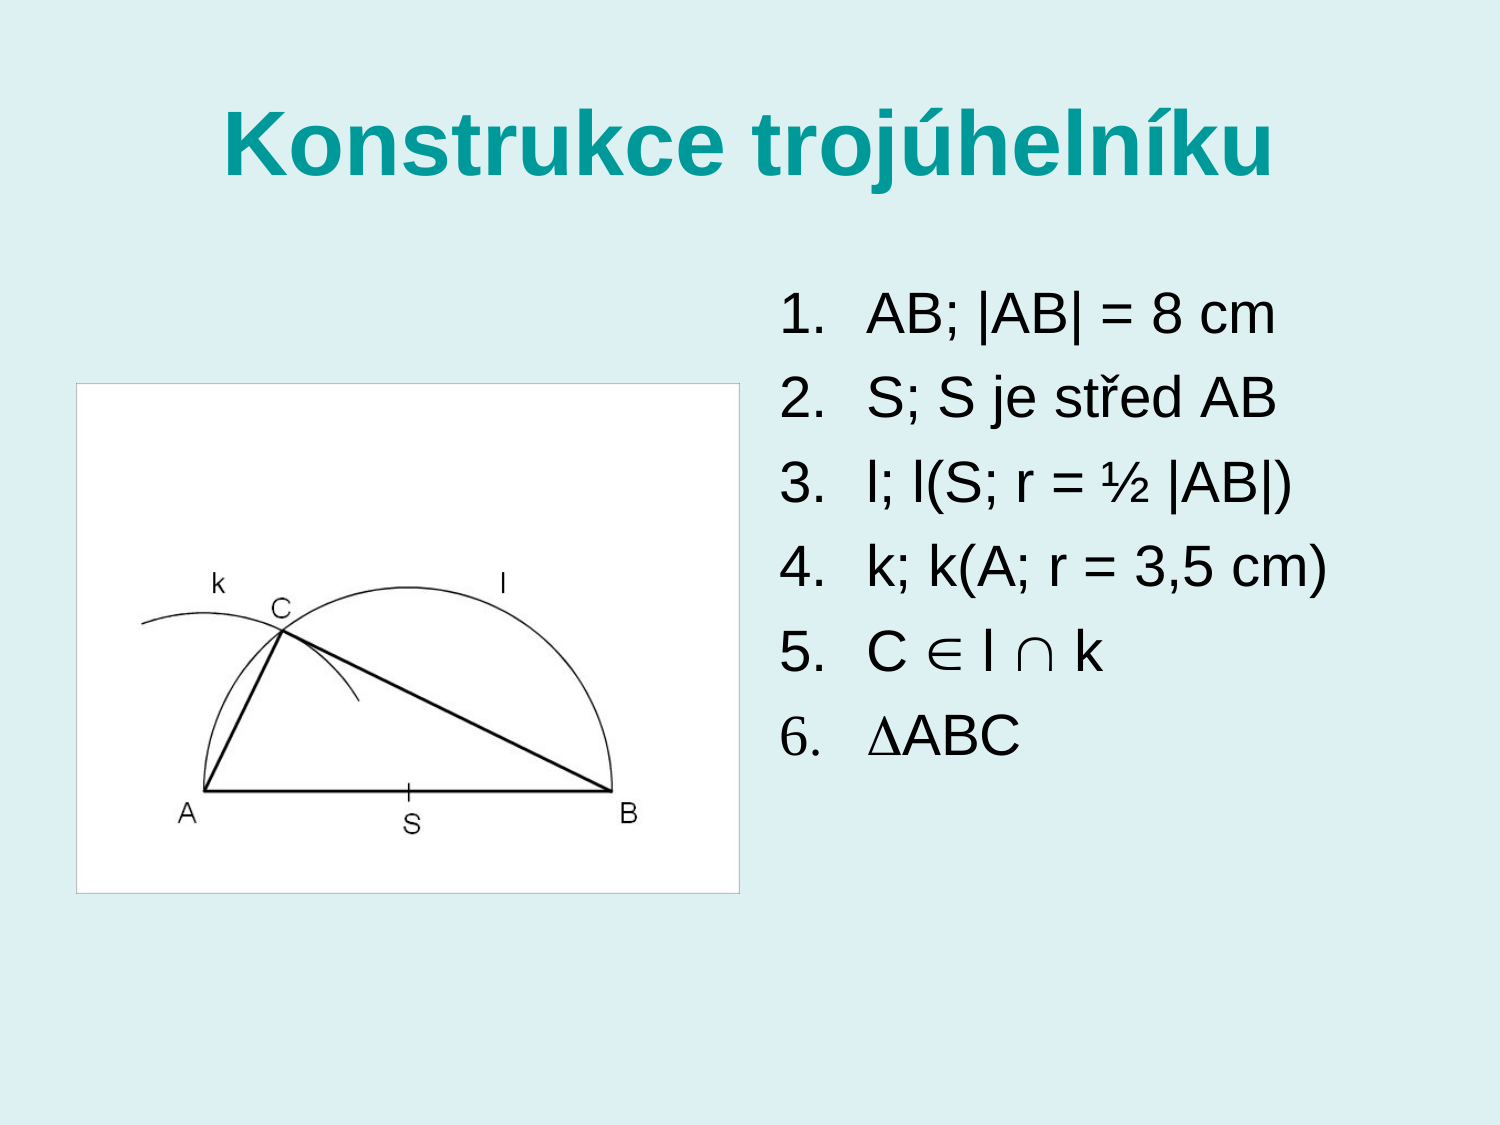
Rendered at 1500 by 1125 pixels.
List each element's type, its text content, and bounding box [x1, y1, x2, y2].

list AB; |AB| = 8 cm S; S je střed AB l; l(S; r = ½ |AB|) k; k(A; r = 3,5 cm) C  l  k ABC [764, 267, 1427, 1010]
title Konstrukce trojúhelníku [75, 45, 1426, 233]
picture [76, 383, 740, 894]
